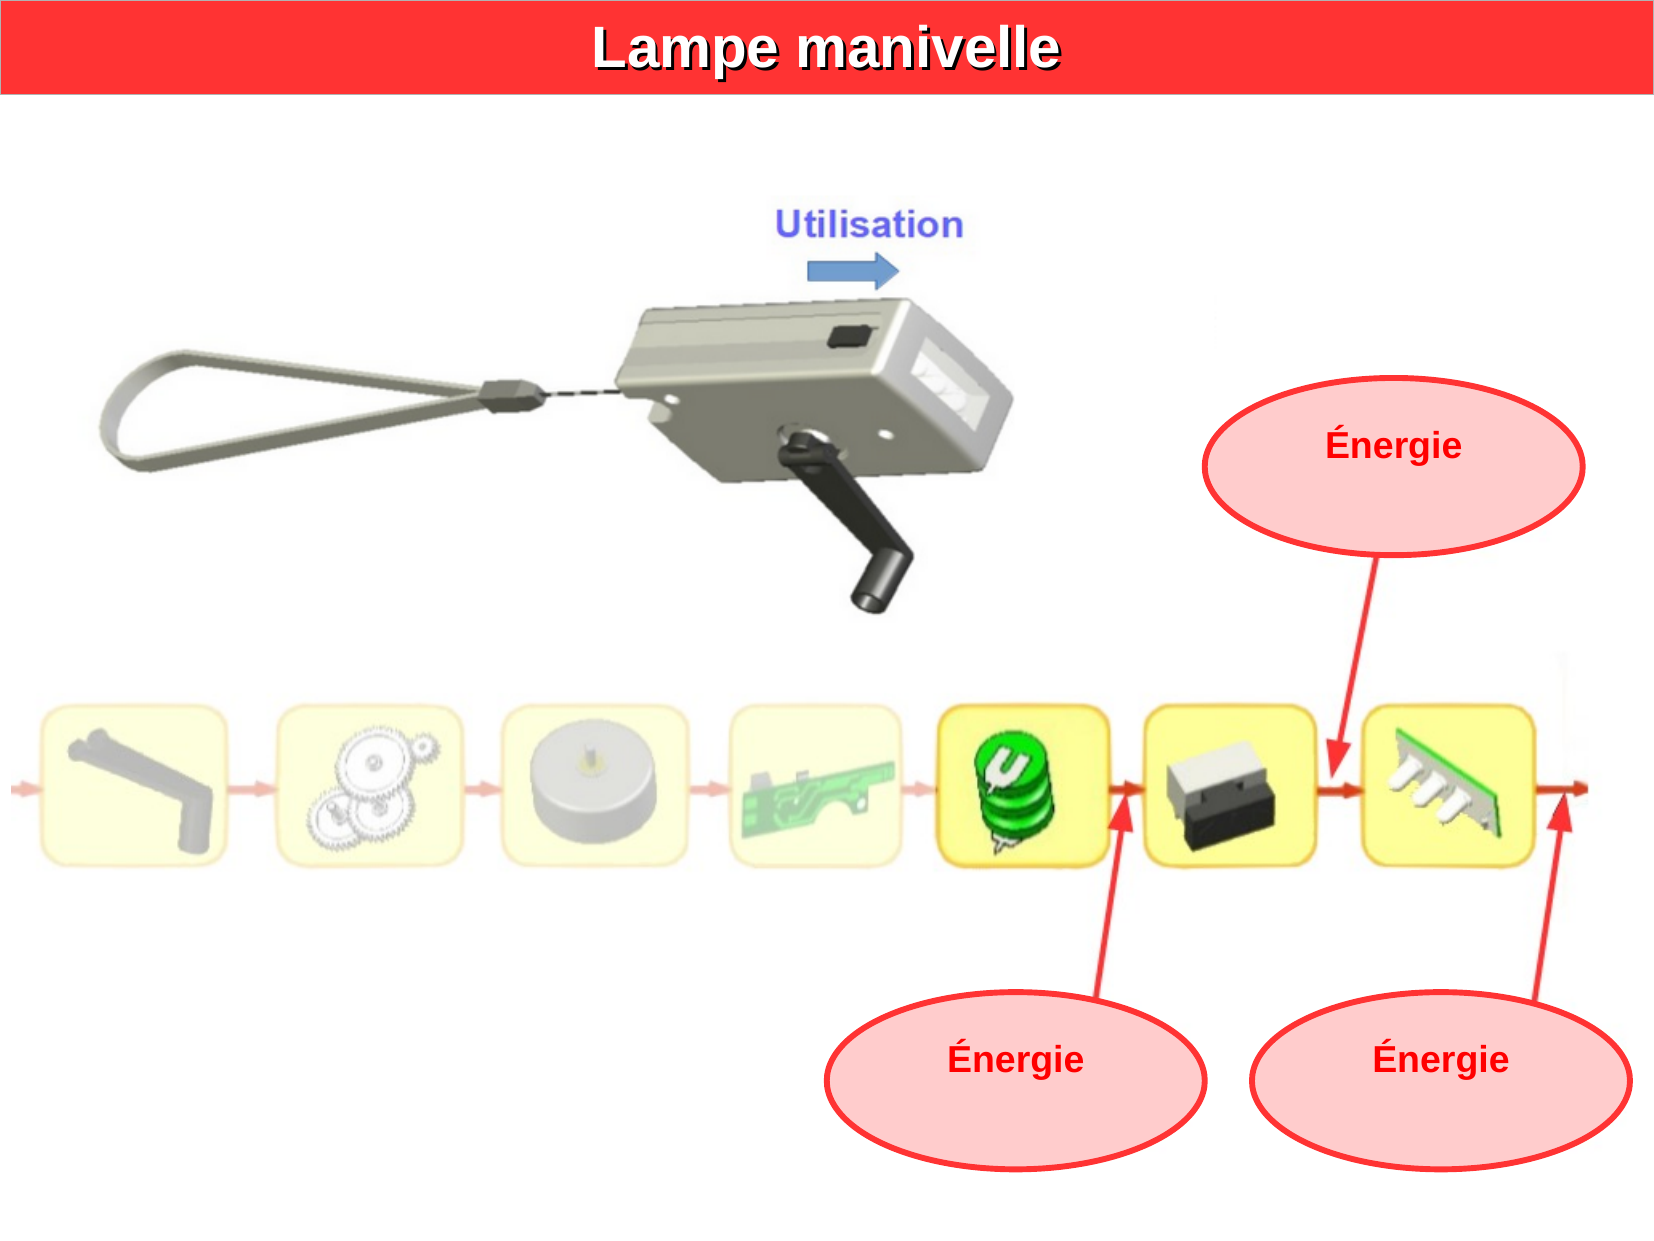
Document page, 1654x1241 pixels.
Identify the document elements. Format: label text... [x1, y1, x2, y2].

text_box Énergie [1251, 992, 1630, 1170]
text_box Lampe manivelle [0, 0, 1654, 95]
text_box Énergie [826, 992, 1205, 1170]
picture [11, 188, 1630, 1158]
text_box Énergie [1204, 377, 1583, 556]
picture [1538, 1090, 1630, 1158]
